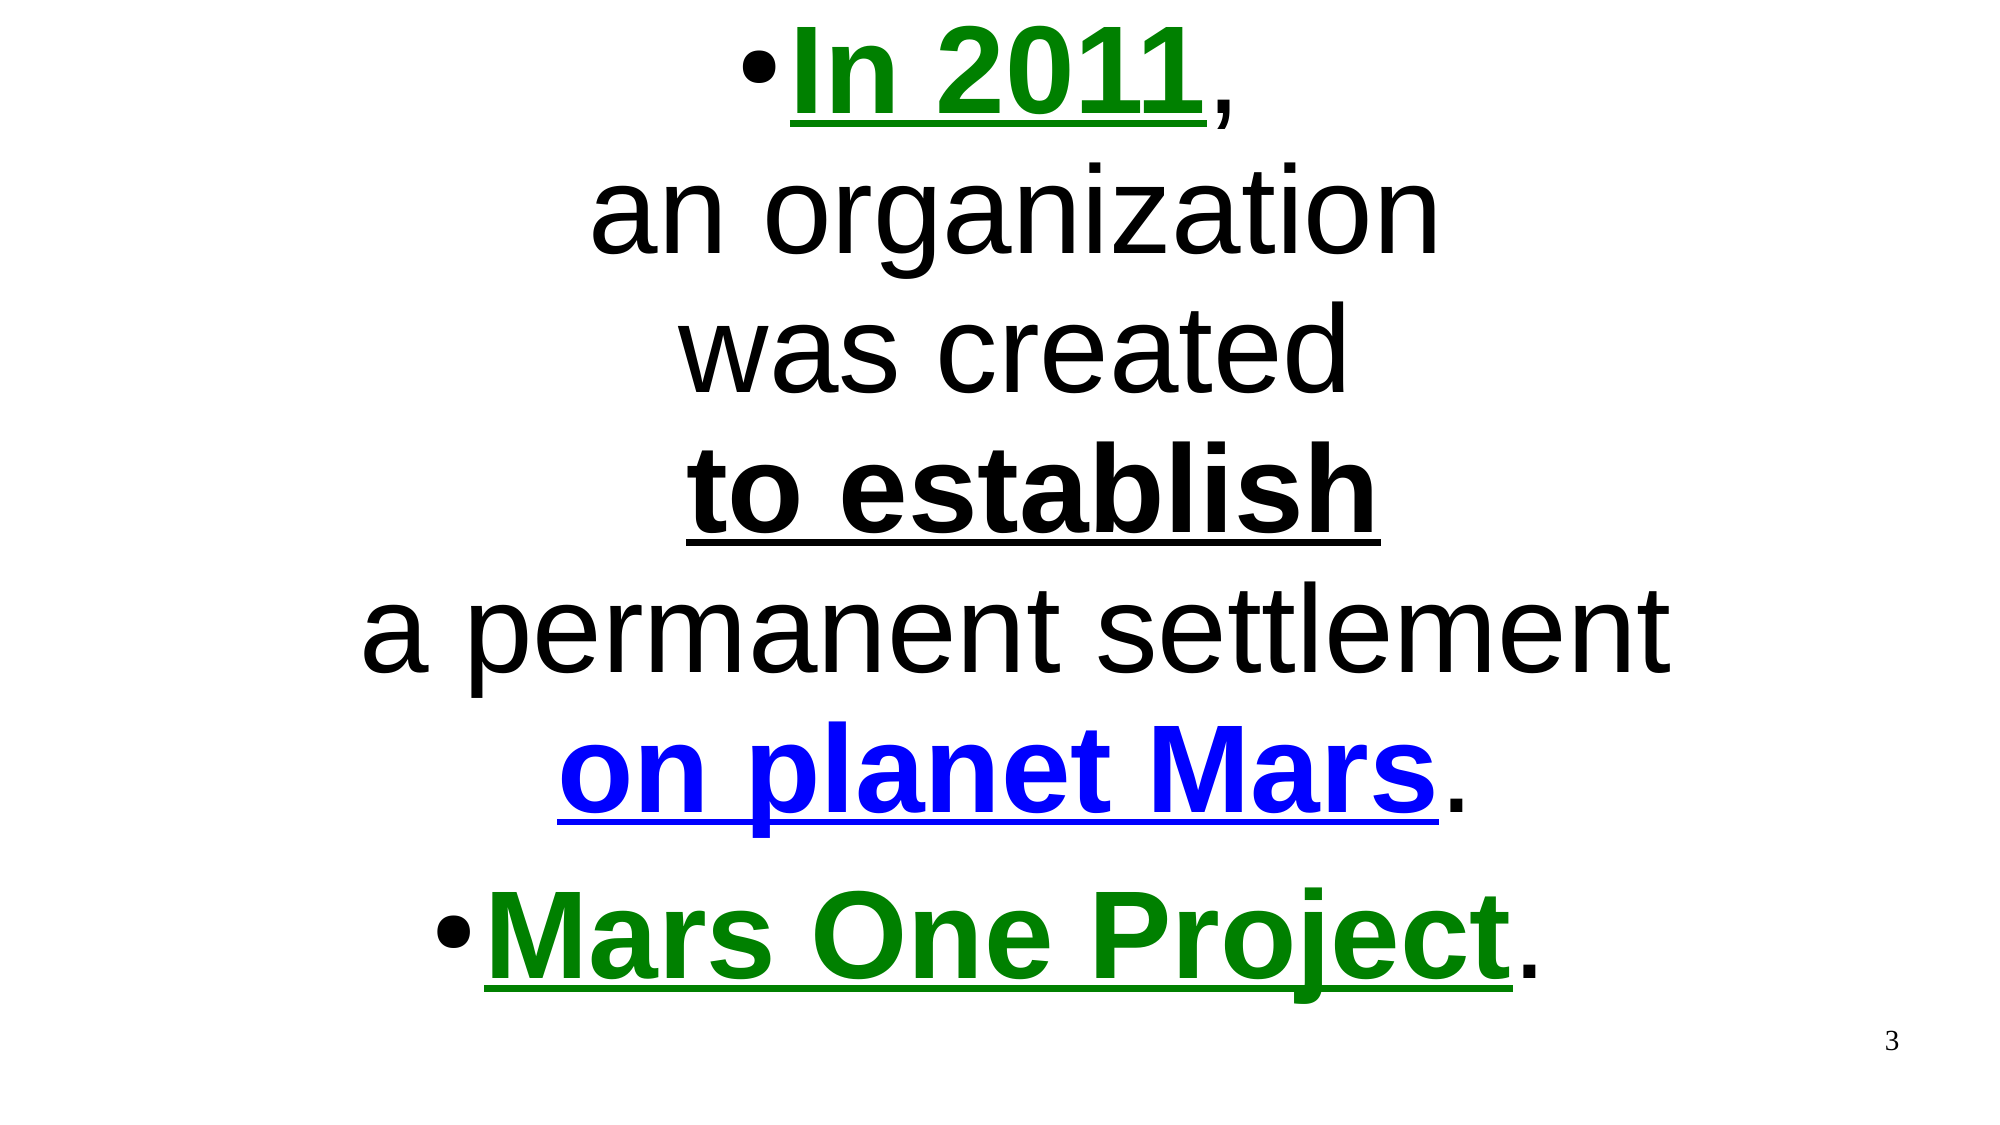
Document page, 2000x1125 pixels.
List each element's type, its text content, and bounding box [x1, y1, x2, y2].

list In 2011, an organization was created to establish a permanent settlement on planet Mars. Mars One Project. [0, 0, 1996, 1123]
